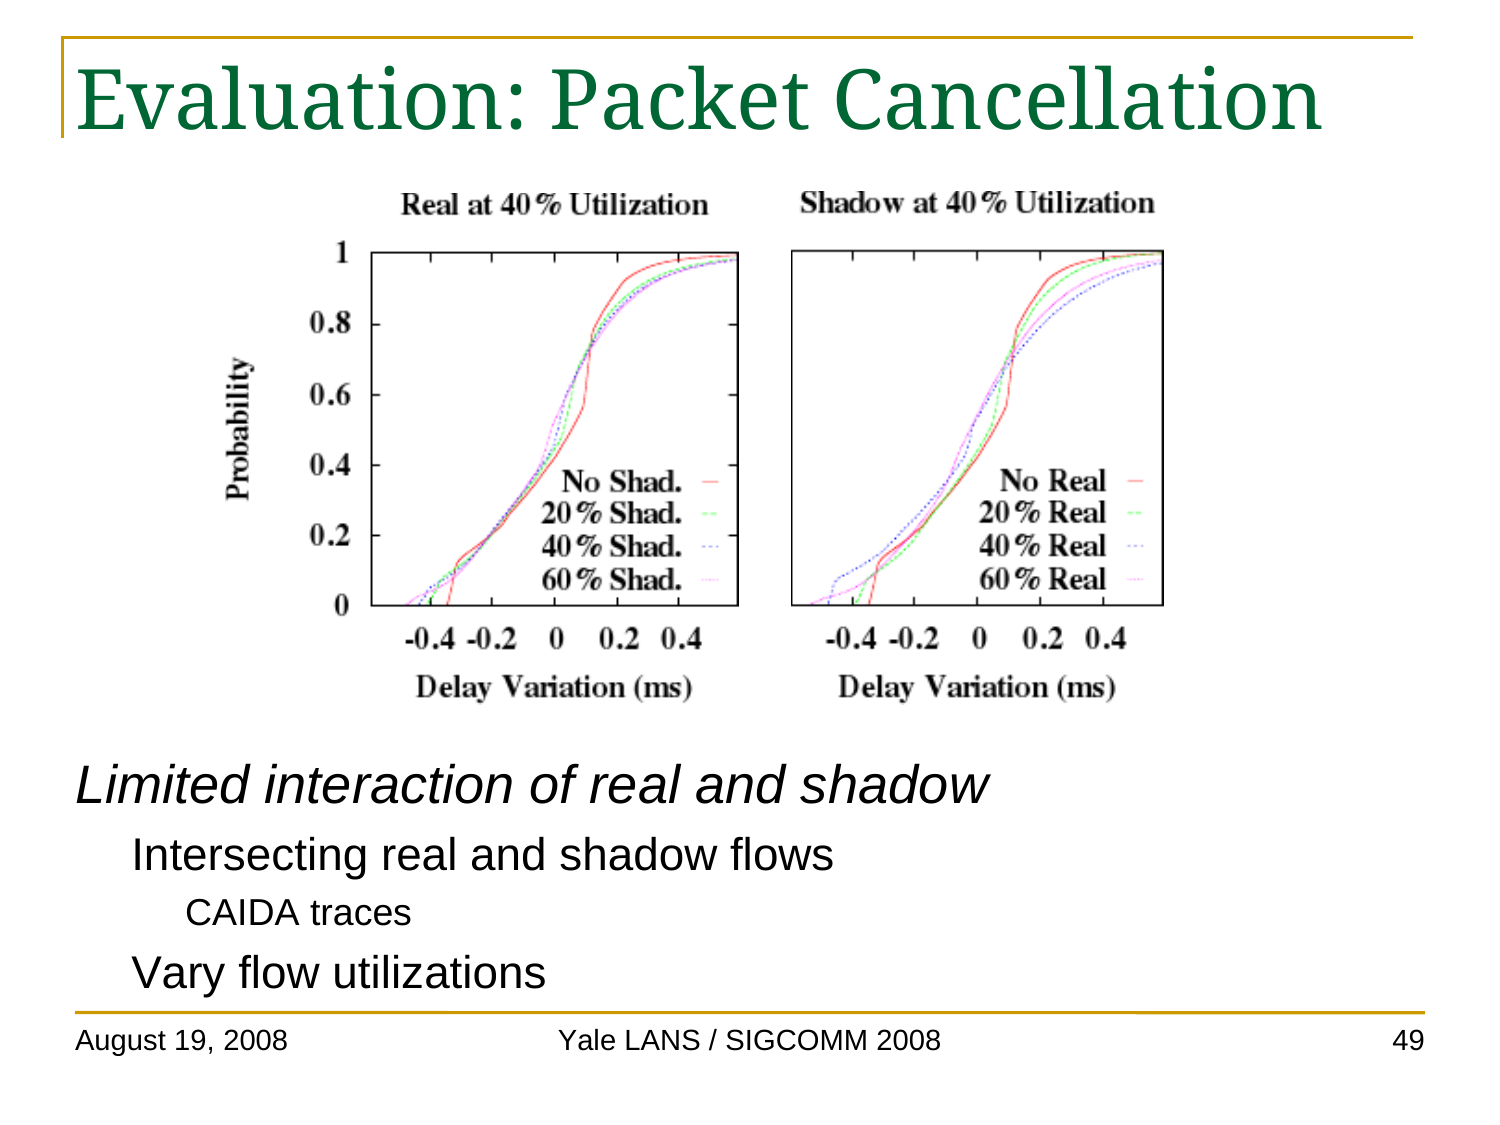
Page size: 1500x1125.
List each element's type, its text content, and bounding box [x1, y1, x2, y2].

picture [791, 191, 1164, 706]
list Limited interaction of real and shadow Intersecting real and shadow flows CAIDA traces Vary flow utilizations [75, 754, 1426, 999]
picture [225, 193, 739, 706]
title Evaluation: Packet Cancellation [75, 0, 1425, 199]
